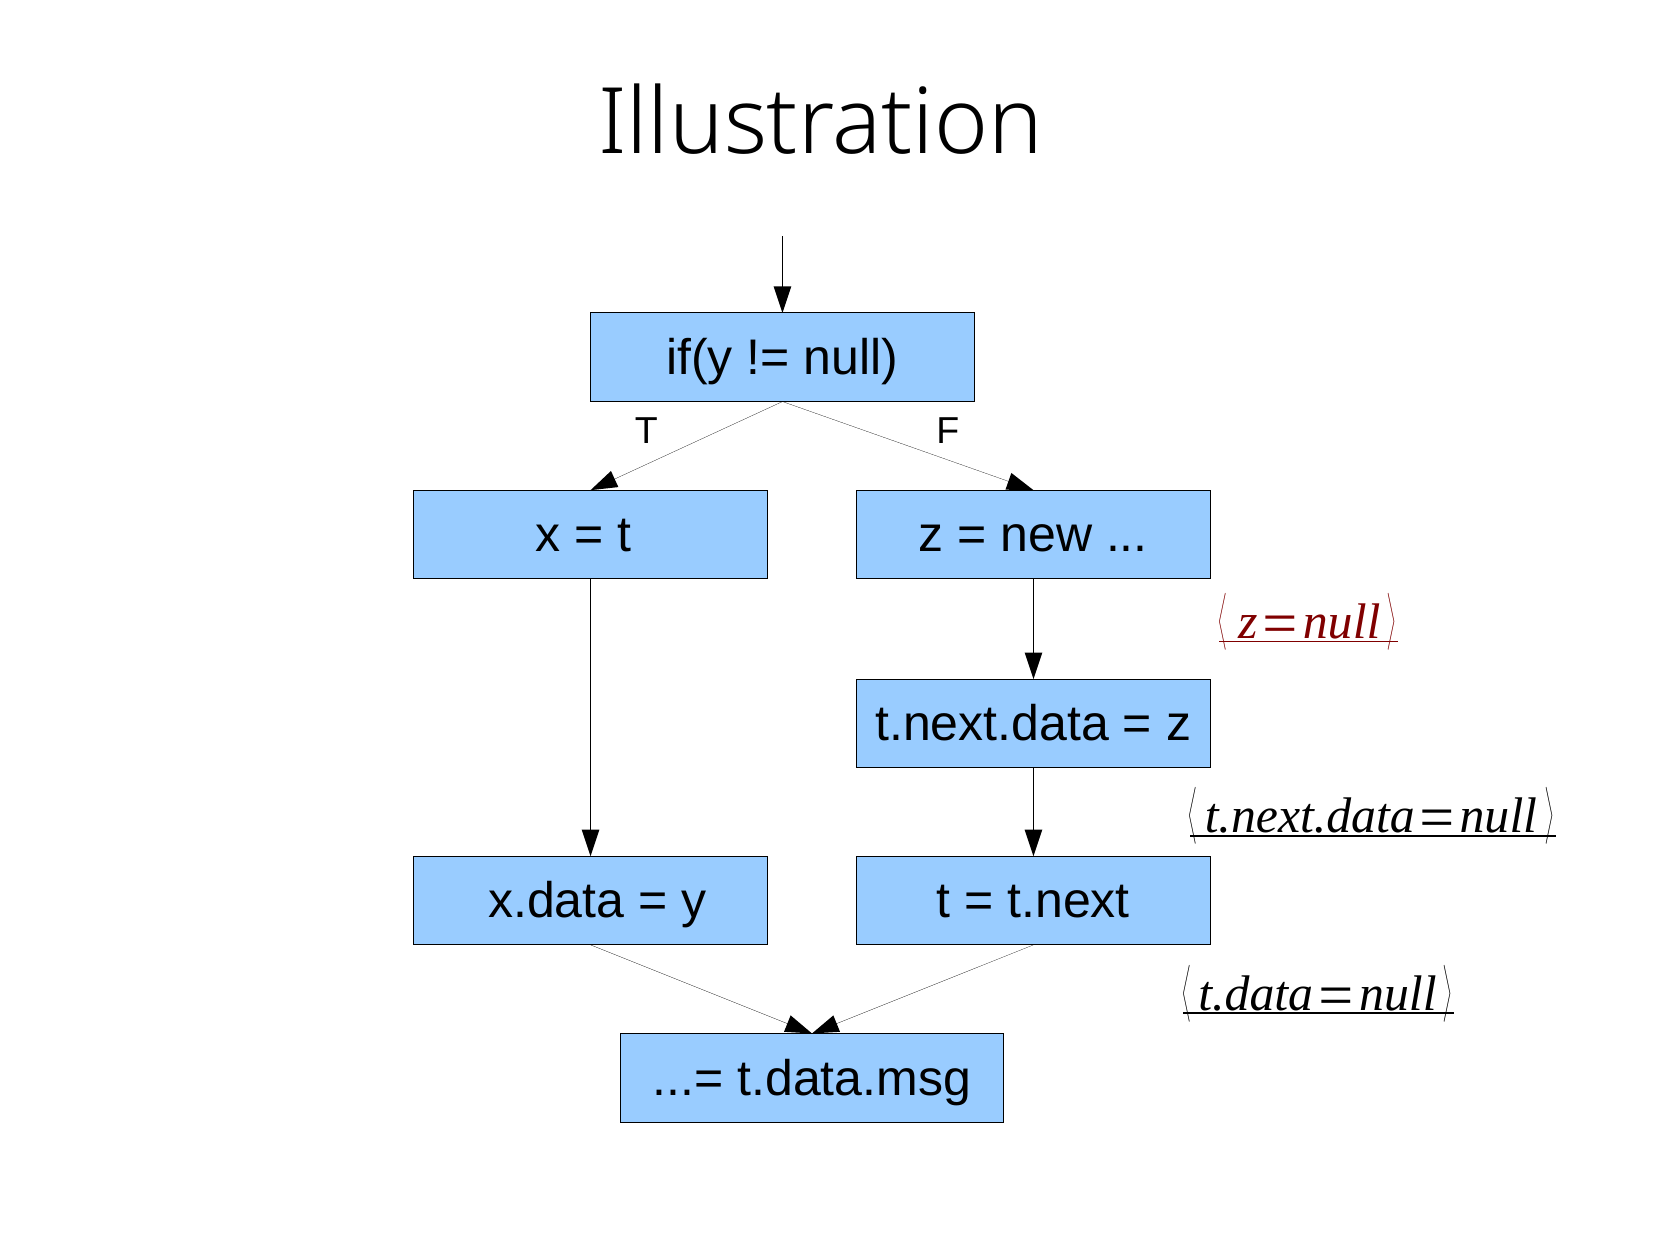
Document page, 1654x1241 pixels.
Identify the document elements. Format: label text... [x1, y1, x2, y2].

text_box F [921, 401, 975, 459]
text_box T [620, 401, 673, 459]
text_box t = t.next [856, 856, 1211, 945]
text_box z = new ... [856, 490, 1211, 579]
text_box if(y != null) [590, 312, 975, 402]
text_box x = t [413, 490, 768, 579]
text_box x.data = y [413, 856, 768, 945]
text_box t.next.data = z [856, 679, 1211, 768]
chart [1174, 962, 1463, 1024]
chart [1210, 590, 1407, 653]
title Illustration [76, 58, 1565, 178]
chart [1181, 785, 1564, 847]
text_box ...= t.data.msg [620, 1033, 1004, 1123]
